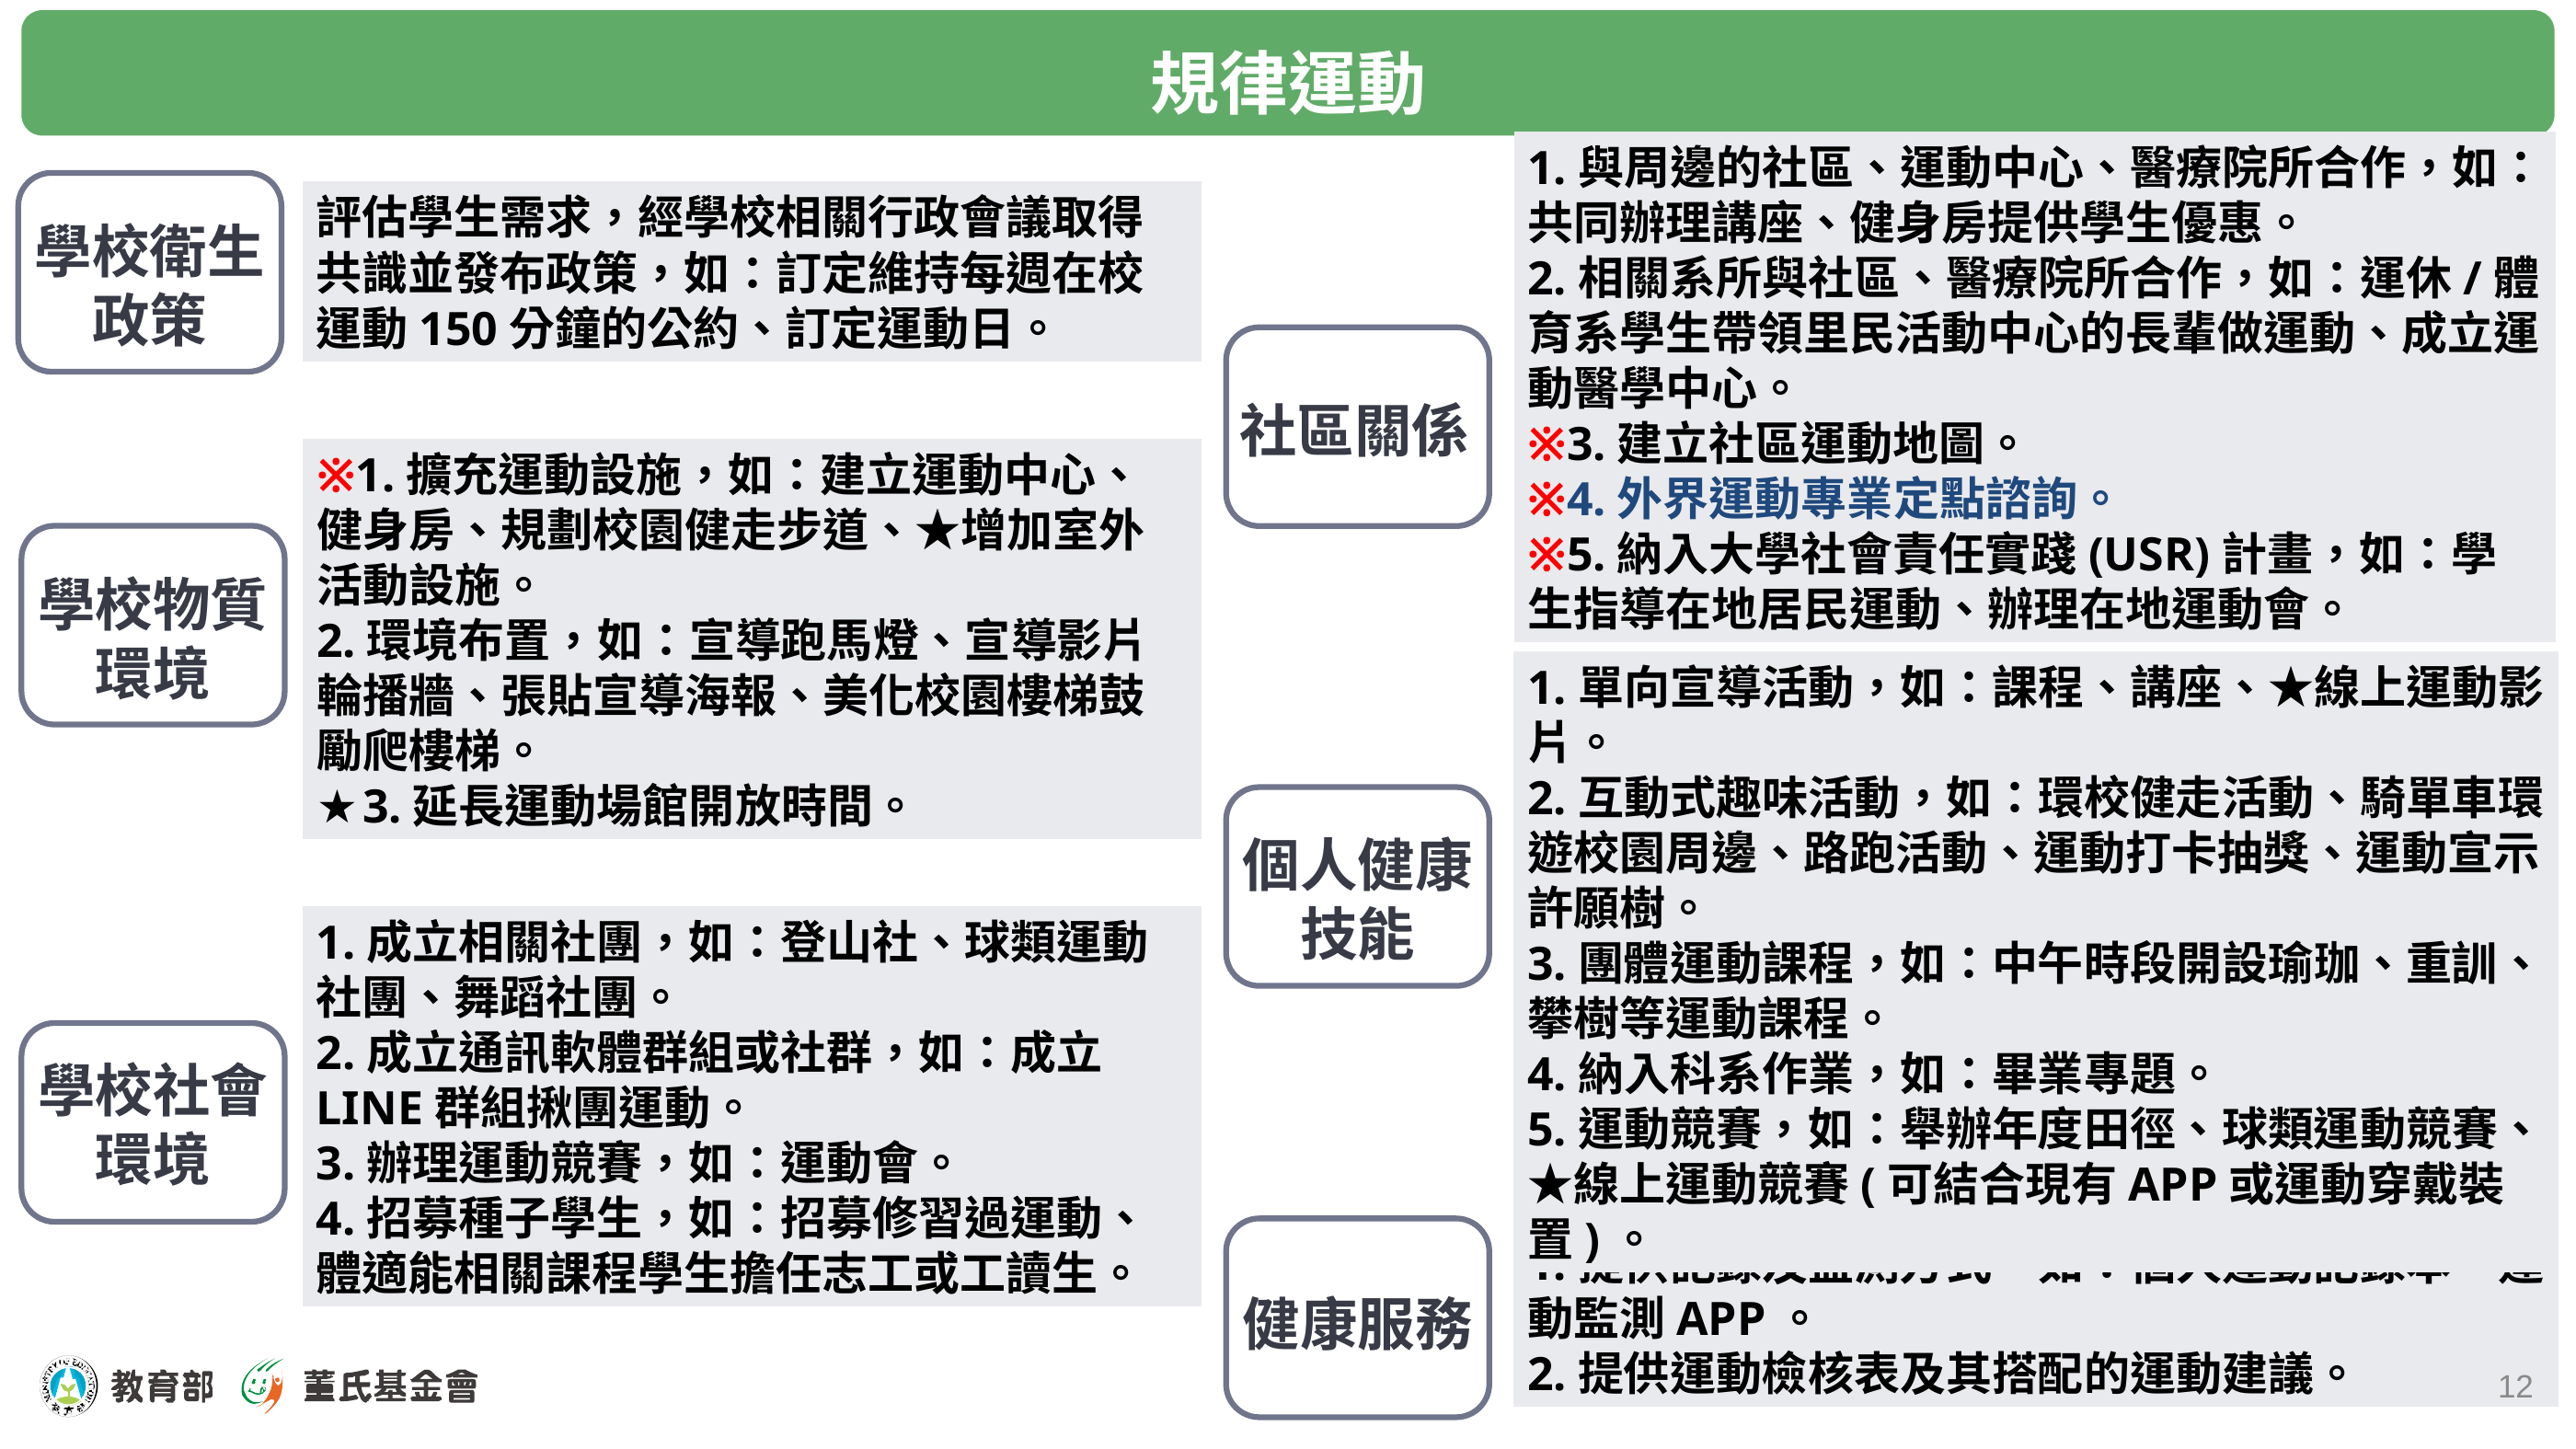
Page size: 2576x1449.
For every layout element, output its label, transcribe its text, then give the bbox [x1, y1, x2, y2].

text_box 12 [2484, 1350, 2555, 1420]
text_box 個人健康技能 [1226, 822, 1489, 974]
text_box 規律運動 [21, 10, 2555, 136]
text_box 健康服務 [1226, 1281, 1489, 1363]
text_box 1.提供記錄及監測方式，如：個人運動記錄本、運動監測APP。 2.提供運動檢核表及其搭配的運動建議。 [1513, 1272, 2559, 1407]
text_box 學校衛生政策 [18, 209, 282, 361]
text_box 社區關係 [1223, 387, 1486, 470]
text_box 評估學生需求，經學校相關行政會議取得共識並發布政策，如：訂定維持每週在校運動150分鐘的公約、訂定運動日。 [303, 181, 1202, 362]
text_box 學校社會環境 [21, 1048, 284, 1200]
text_box 1.與周邊的社區、運動中心、醫療院所合作，如：共同辦理講座、健身房提供學生優惠。 2.相關系所與社區、醫療院所合作，如：運休/體育系學生帶領里民活動中心的長輩做運動、成立運動醫學中心。 ※3.建立社區運動地圖。 ※4.外界運動專業定點諮詢。 ※5.納入大學社會責任實踐(USR)計畫，如：學生指導在地居民運動、辦理在地運動會。 [1514, 132, 2556, 642]
text_box 1.成立相關社團，如：登山社、球類運動社團、舞蹈社團。 2.成立通訊軟體群組或社群，如：成立LINE群組揪團運動。 3.辦理運動競賽，如：運動會。 4.招募種子學生，如：招募修習過運動、體適能相關課程學生擔任志工或工讀生。 [303, 906, 1202, 1306]
text_box 1.單向宣導活動，如：課程、講座、★線上運動影片。 2.互動式趣味活動，如：環校健走活動、騎單車環遊校園周邊、路跑活動、運動打卡抽獎、運動宣示許願樹。 3.團體運動課程，如：中午時段開設瑜珈、重訓、攀樹等運動課程。 4.納入科系作業，如：畢業專題。 5.運動競賽，如：舉辦年度田徑、球類運動競賽、★線上運動競賽(可結合現有APP或運動穿戴裝置)。 [1513, 651, 2559, 1272]
text_box ※1.擴充運動設施，如：建立運動中心、健身房、規劃校園健走步道、★增加室外活動設施。 2.環境布置，如：宣導跑馬燈、宣導影片輪播牆、張貼宣導海報、美化校園樓梯鼓勵爬樓梯。 ★3.延長運動場館開放時間。 [303, 439, 1202, 839]
text_box 學校物質環境 [21, 562, 284, 714]
